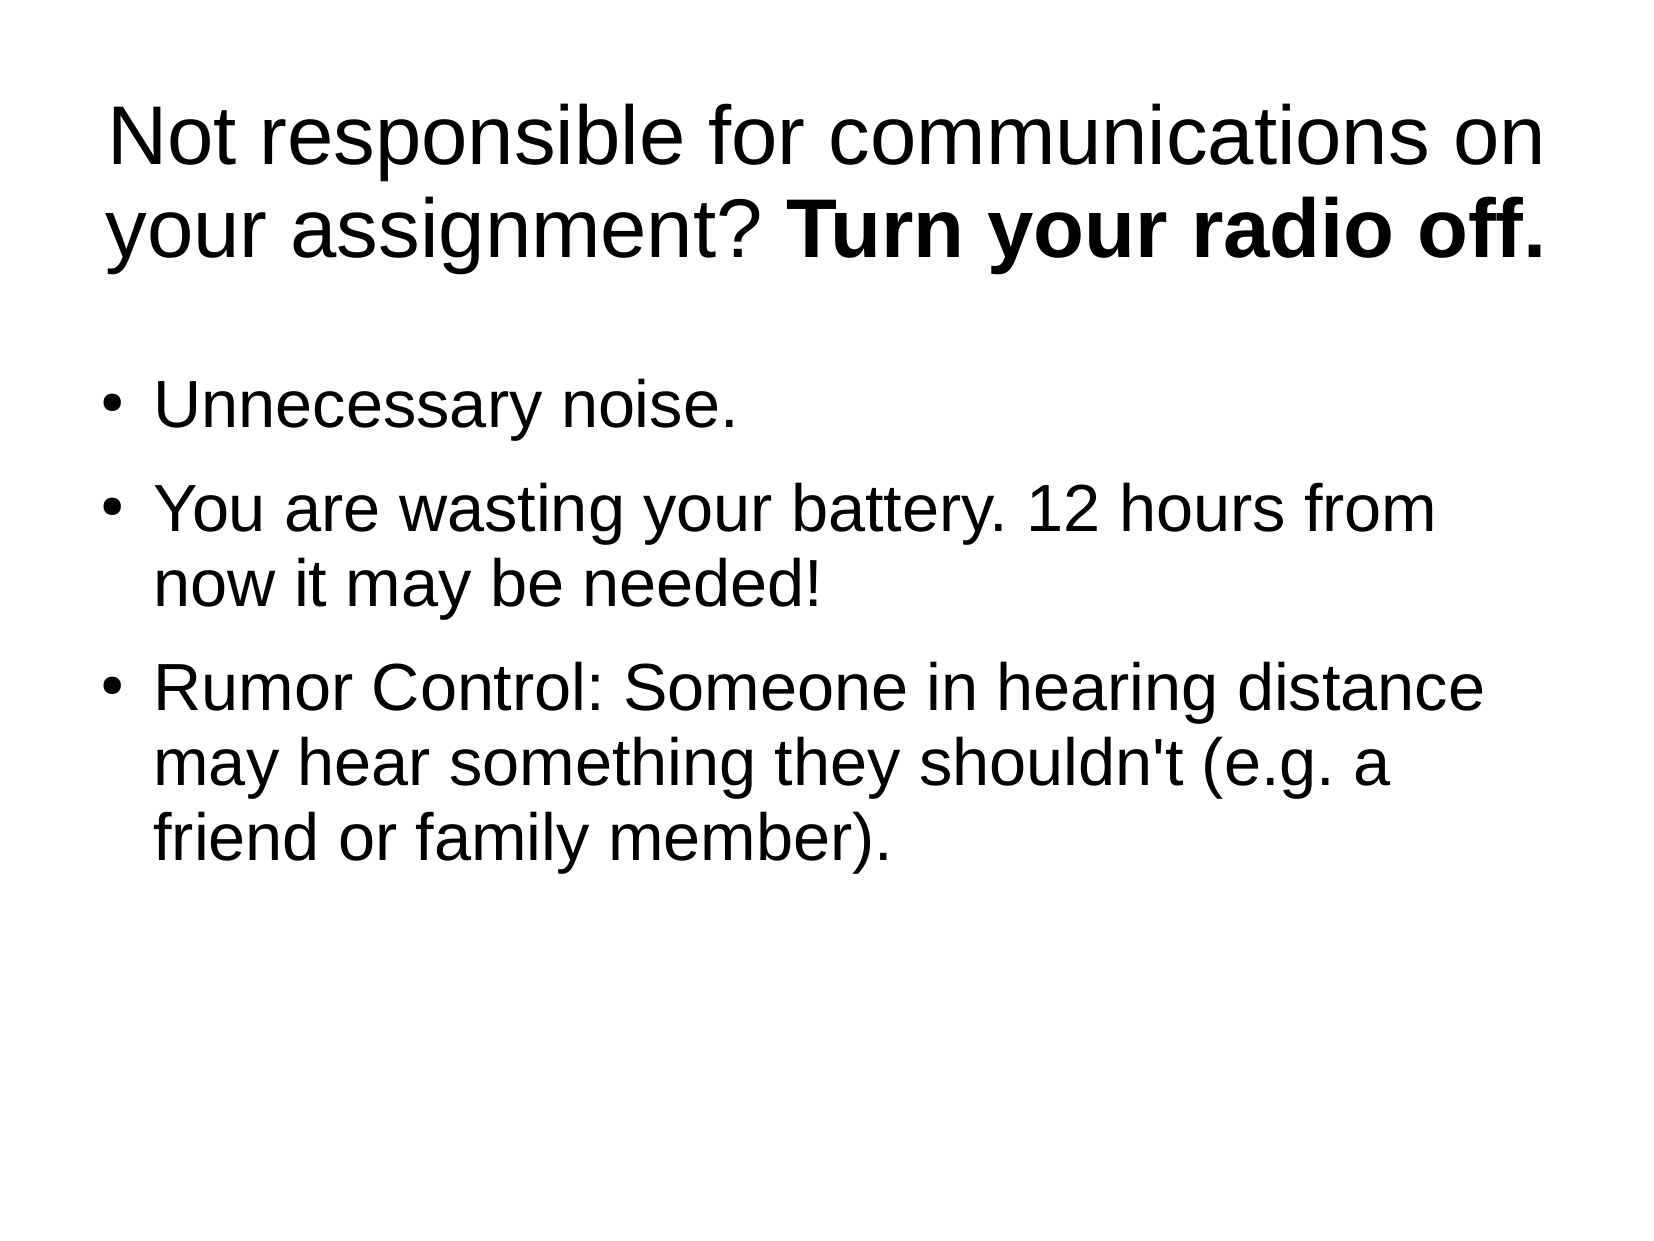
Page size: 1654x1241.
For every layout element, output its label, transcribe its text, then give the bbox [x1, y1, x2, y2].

title Not responsible for communications on your assignment? Turn your radio off. [82, 78, 1571, 287]
list Unnecessary noise. You are wasting your battery. 12 hours from now it may be needed! Rumor Control: Someone in hearing distance may hear something they shouldn't (e.g. a friend or family member). [82, 366, 1571, 1087]
